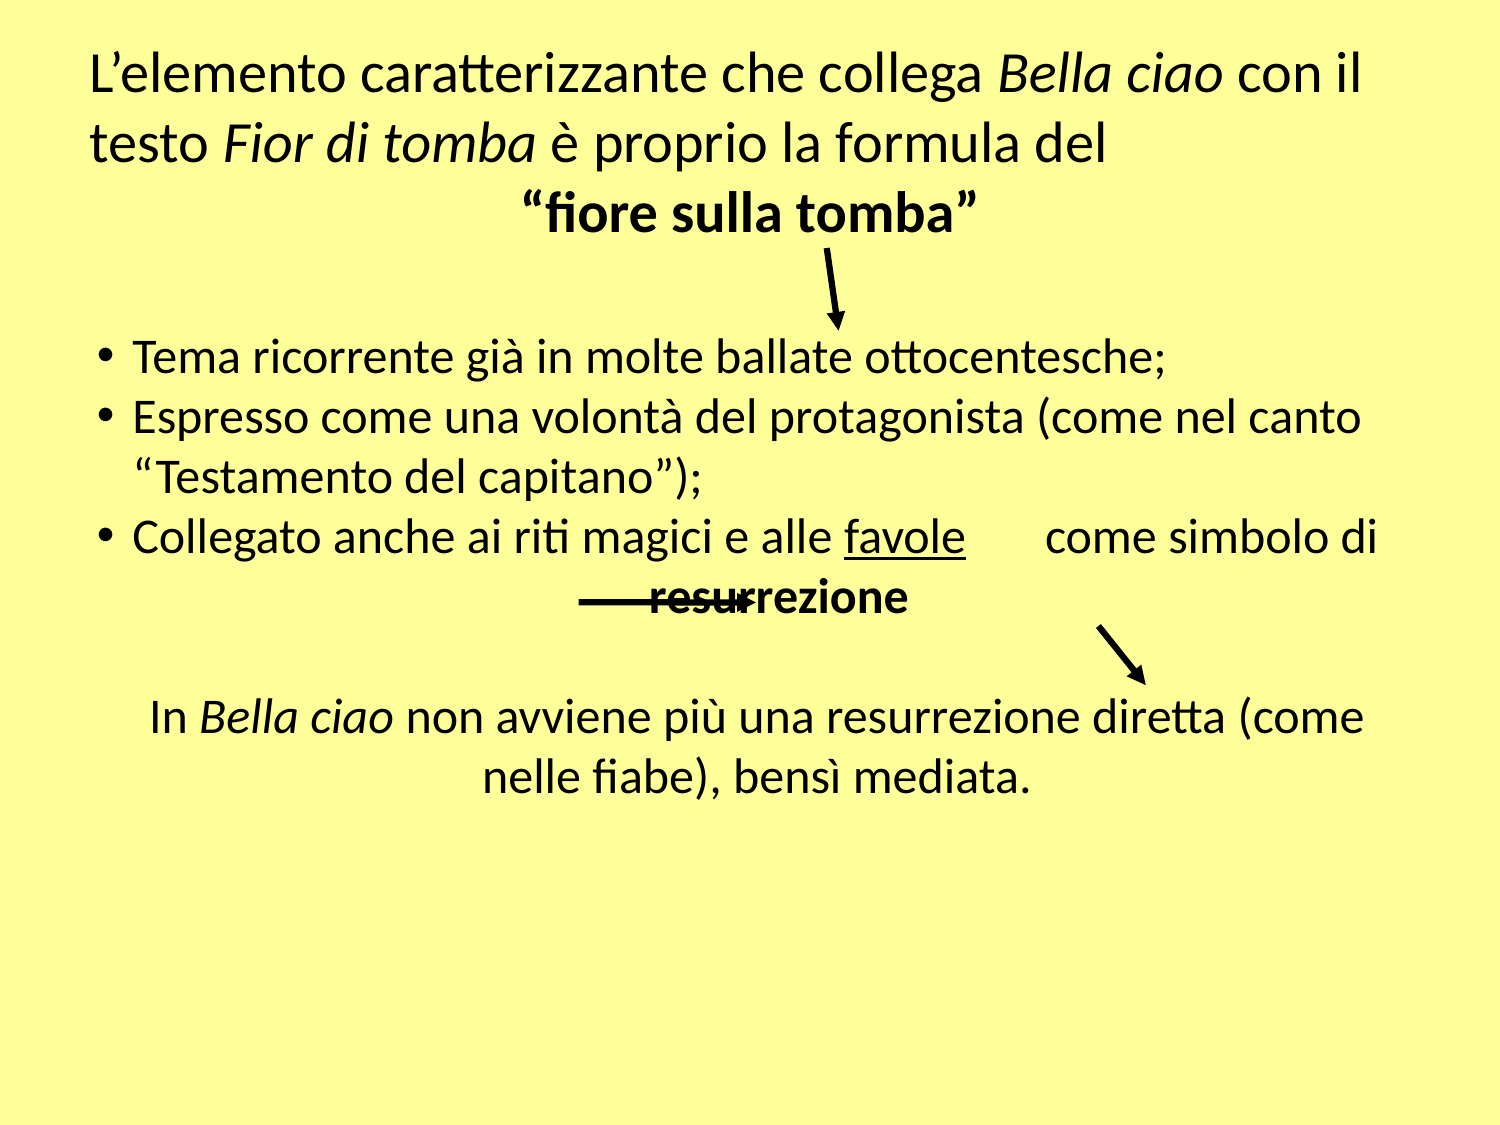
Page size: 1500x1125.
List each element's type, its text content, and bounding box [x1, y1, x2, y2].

text_box L’elemento caratterizzante che collega Bella ciao con il testo Fior di tomba è proprio la formula del “fiore sulla tomba” [75, 45, 1425, 233]
text_box Tema ricorrente già in molte ballate ottocentesche; Espresso come una volontà del protagonista (come nel canto “Testamento del capitano”); Collegato anche ai riti magici e alle favole come simbolo di resurrezione In Bella ciao non avviene più una resurrezione diretta (come nelle fiabe), bensì mediata. [82, 316, 1432, 1059]
